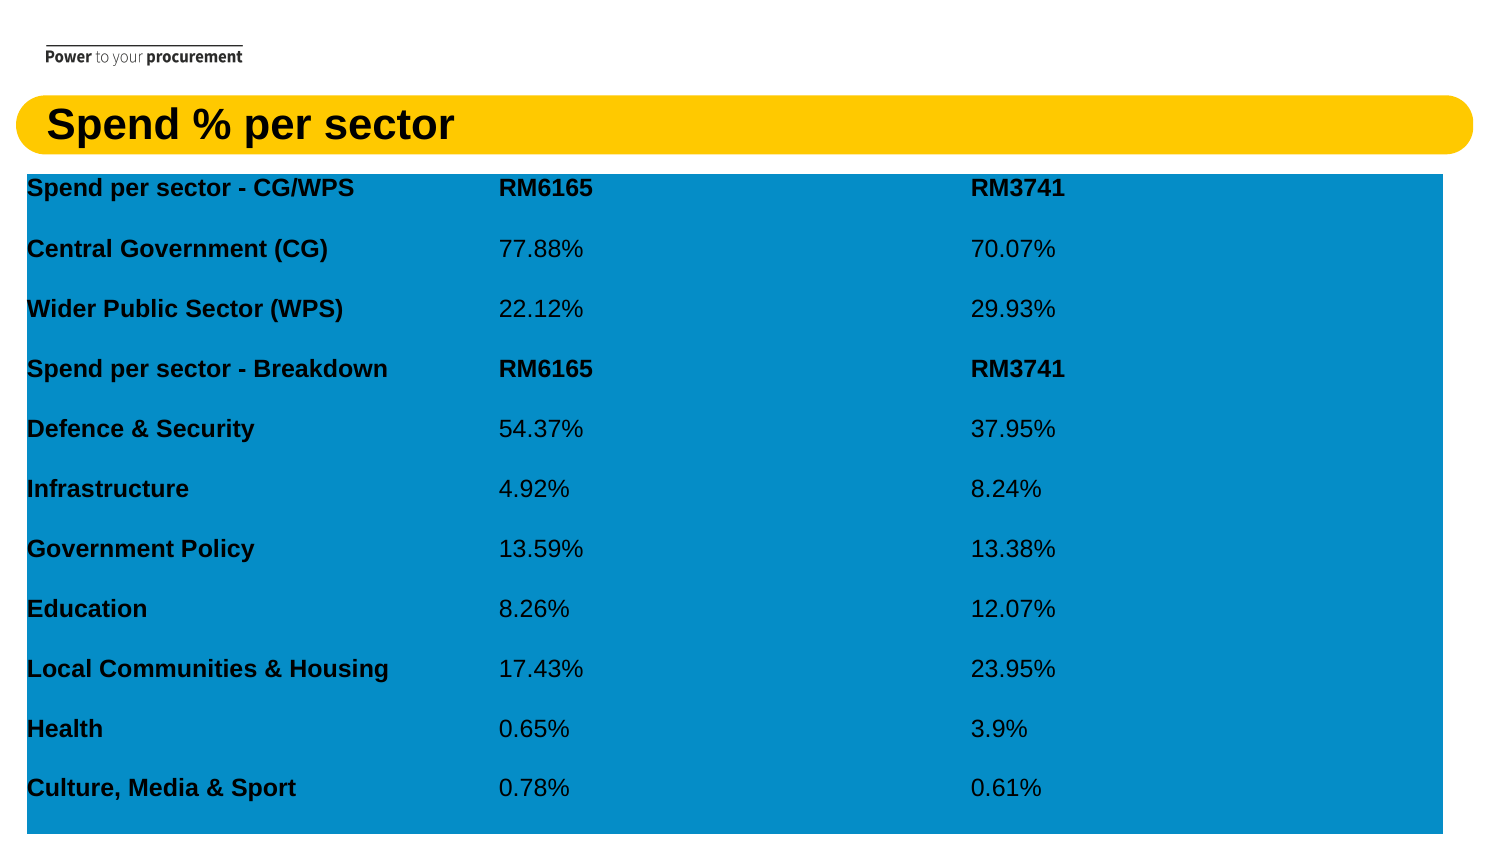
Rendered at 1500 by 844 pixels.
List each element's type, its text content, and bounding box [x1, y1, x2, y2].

table_cell 12.07% [971, 595, 1443, 654]
table_cell 0.61% [973, 780, 981, 794]
table_cell 37.95% [971, 421, 980, 435]
table_cell RM6165 [499, 355, 971, 415]
table_cell 0.65% [501, 721, 509, 735]
table_cell 22.12% [499, 295, 971, 355]
table_cell 8.24% [971, 475, 1443, 535]
table_cell 29.93% [971, 301, 980, 315]
table_cell 13.59% [499, 535, 971, 595]
table_cell 8.26% [499, 595, 971, 654]
table_cell 0.78% [499, 774, 971, 834]
table_cell Education [27, 595, 499, 654]
table_cell Spend per sector - Breakdown [27, 355, 499, 415]
table_cell Wider Public Sector (WPS) [27, 295, 499, 355]
table_cell 3.9% [971, 721, 980, 735]
table_cell Government Policy [27, 535, 499, 595]
table_cell 0.61% [971, 774, 1443, 834]
table_cell 0.65% [499, 714, 971, 774]
table_cell 4.92% [499, 475, 971, 535]
table_cell 13.38% [971, 535, 1443, 595]
table_header RM3741 [971, 174, 1443, 235]
table_header Spend per sector - CG/WPS [27, 174, 499, 235]
table_cell Health [27, 714, 499, 774]
table_cell 0.78% [501, 780, 509, 794]
title Spend % per sector [46, 95, 1226, 174]
table_cell Central Government (CG) [27, 235, 499, 295]
table_cell 37.95% [971, 415, 1443, 475]
table_cell Defence & Security [27, 415, 499, 475]
table_cell 54.37% [499, 415, 971, 475]
table_cell RM3741 [971, 355, 1443, 415]
table_cell 77.88% [499, 235, 971, 295]
table_cell 70.07% [971, 235, 1443, 295]
table_cell Local Communities & Housing [27, 654, 499, 714]
table_cell 23.95% [971, 654, 1443, 714]
table_cell 3.9% [971, 714, 1443, 774]
table_cell Culture, Media & Sport [27, 774, 499, 834]
table_cell 29.93% [971, 295, 1443, 355]
table_header RM6165 [499, 174, 971, 235]
table_cell Infrastructure [27, 475, 499, 535]
table_cell 22.12% [499, 301, 508, 315]
table_cell 17.43% [499, 654, 971, 714]
table_cell 23.95% [971, 661, 980, 675]
